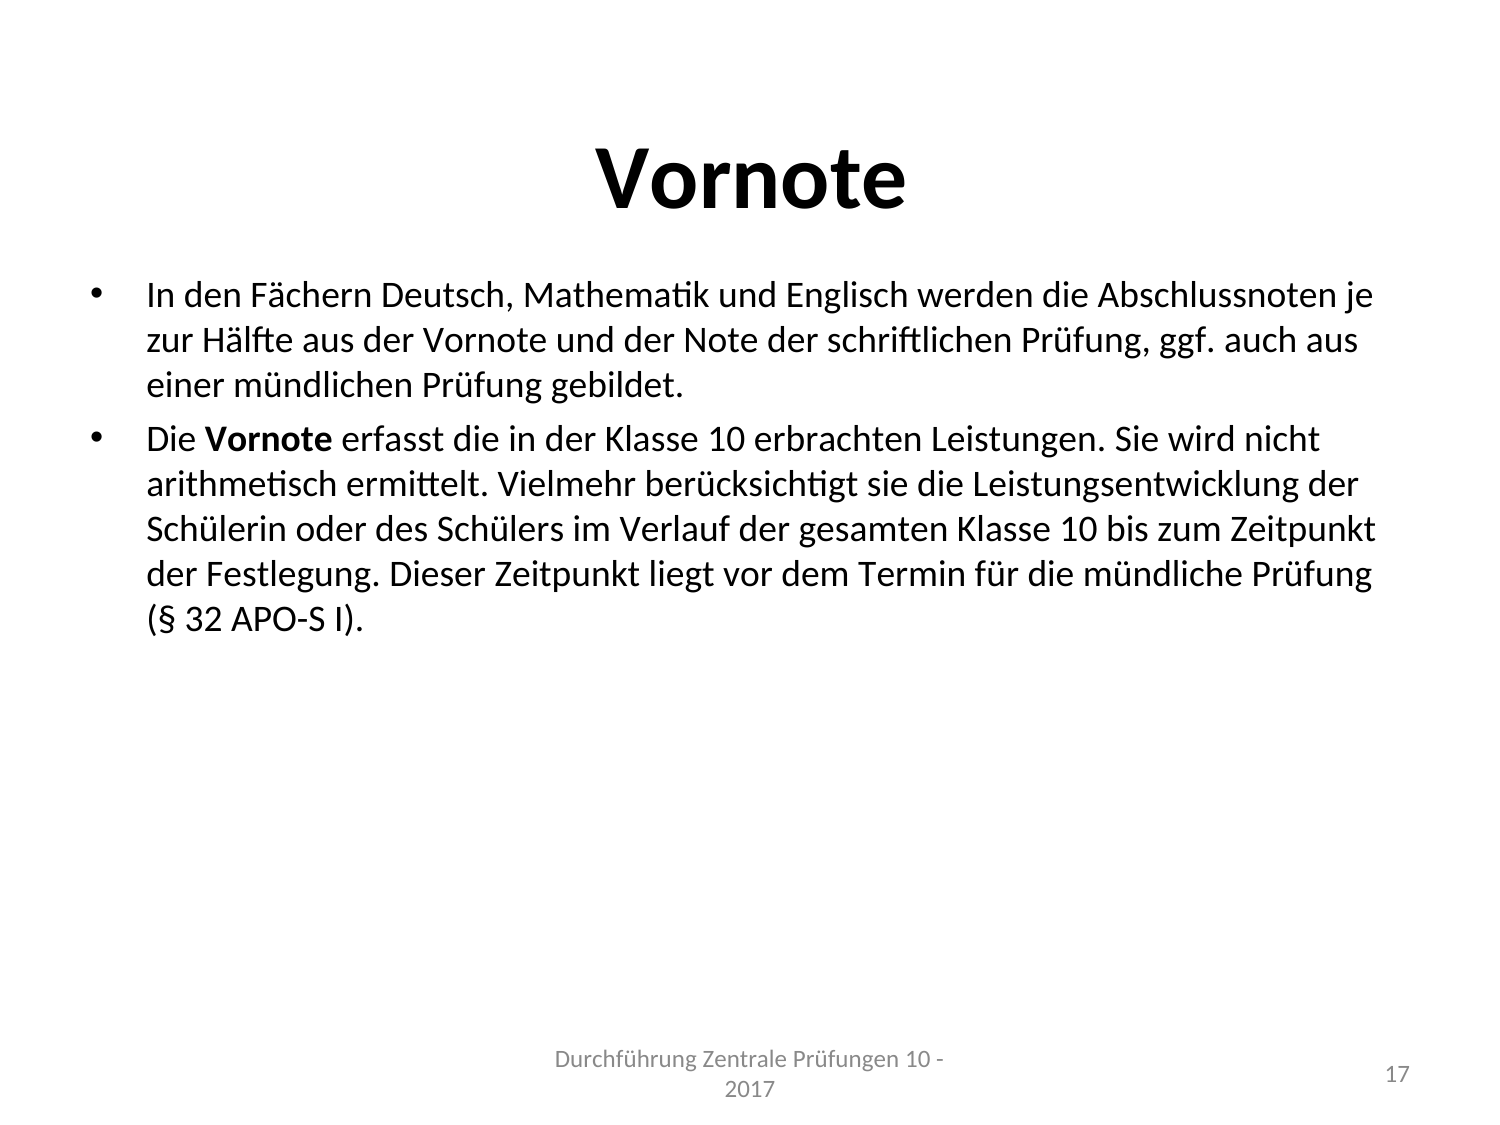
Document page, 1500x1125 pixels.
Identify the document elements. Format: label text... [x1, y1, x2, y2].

text_box <Foliennummer> [1074, 1042, 1426, 1103]
list In den Fächern Deutsch, Mathematik und Englisch werden die Abschlussnoten je zur Hälfte aus der Vornote und der Note der schriftlichen Prüfung, ggf. auch aus einer mündlichen Prüfung gebildet. Die Vornote erfasst die in der Klasse 10 erbrachten Leistungen. Sie wird nicht arithmetisch ermittelt. Vielmehr berücksichtigt sie die Leistungsentwicklung der Schülerin oder des Schülers im Verlauf der gesamten Klasse 10 bis zum Zeitpunkt der Festlegung. Dieser Zeitpunkt liegt vor dem Termin für die mündliche Prüfung (§ 32 APO-S I). [75, 262, 1426, 894]
text_box Durchführung Zentrale Prüfungen 10 - 2017 [512, 1042, 988, 1103]
title Vornote [76, 78, 1427, 266]
